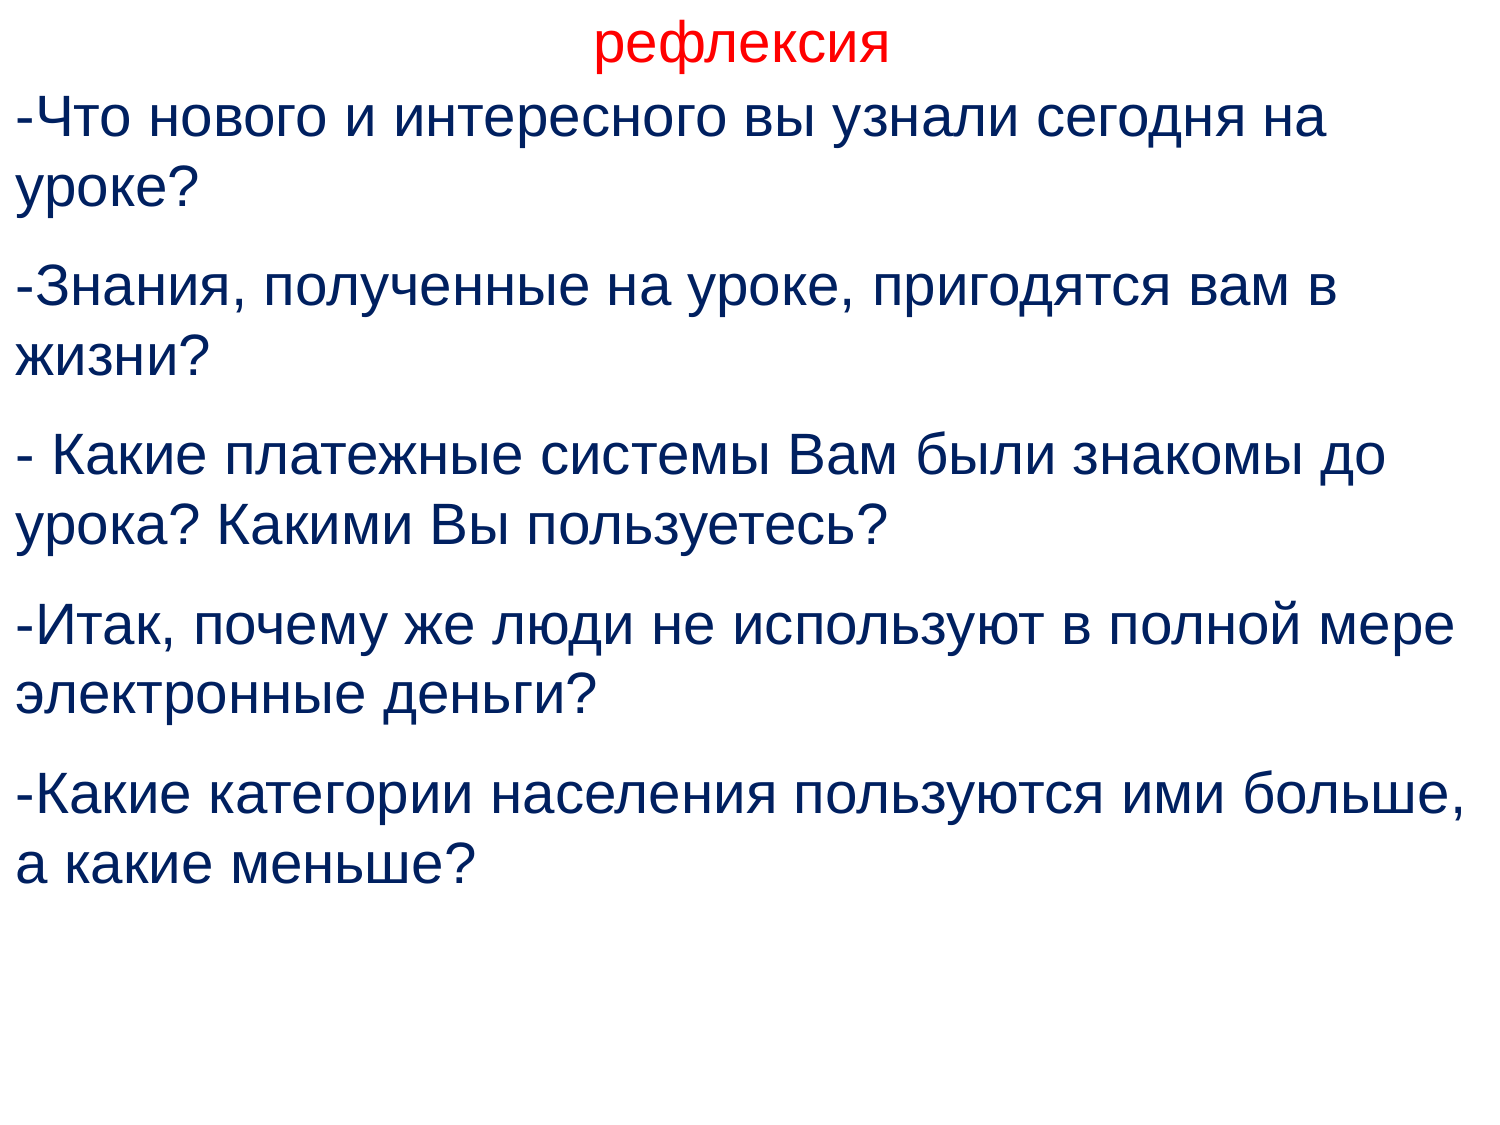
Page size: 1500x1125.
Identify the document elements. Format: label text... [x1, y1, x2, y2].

title рефлексия [67, 0, 1418, 78]
list -Что нового и интересного вы узнали сегодня на уроке? -Знания, полученные на уроке, пригодятся вам в жизни? - Какие платежные системы Вам были знакомы до урока? Какими Вы пользуетесь? -Итак, почему же люди не используют в полной мере электронные деньги? -Какие категории населения пользуются ими больше, а какие меньше? [15, 78, 1483, 1080]
